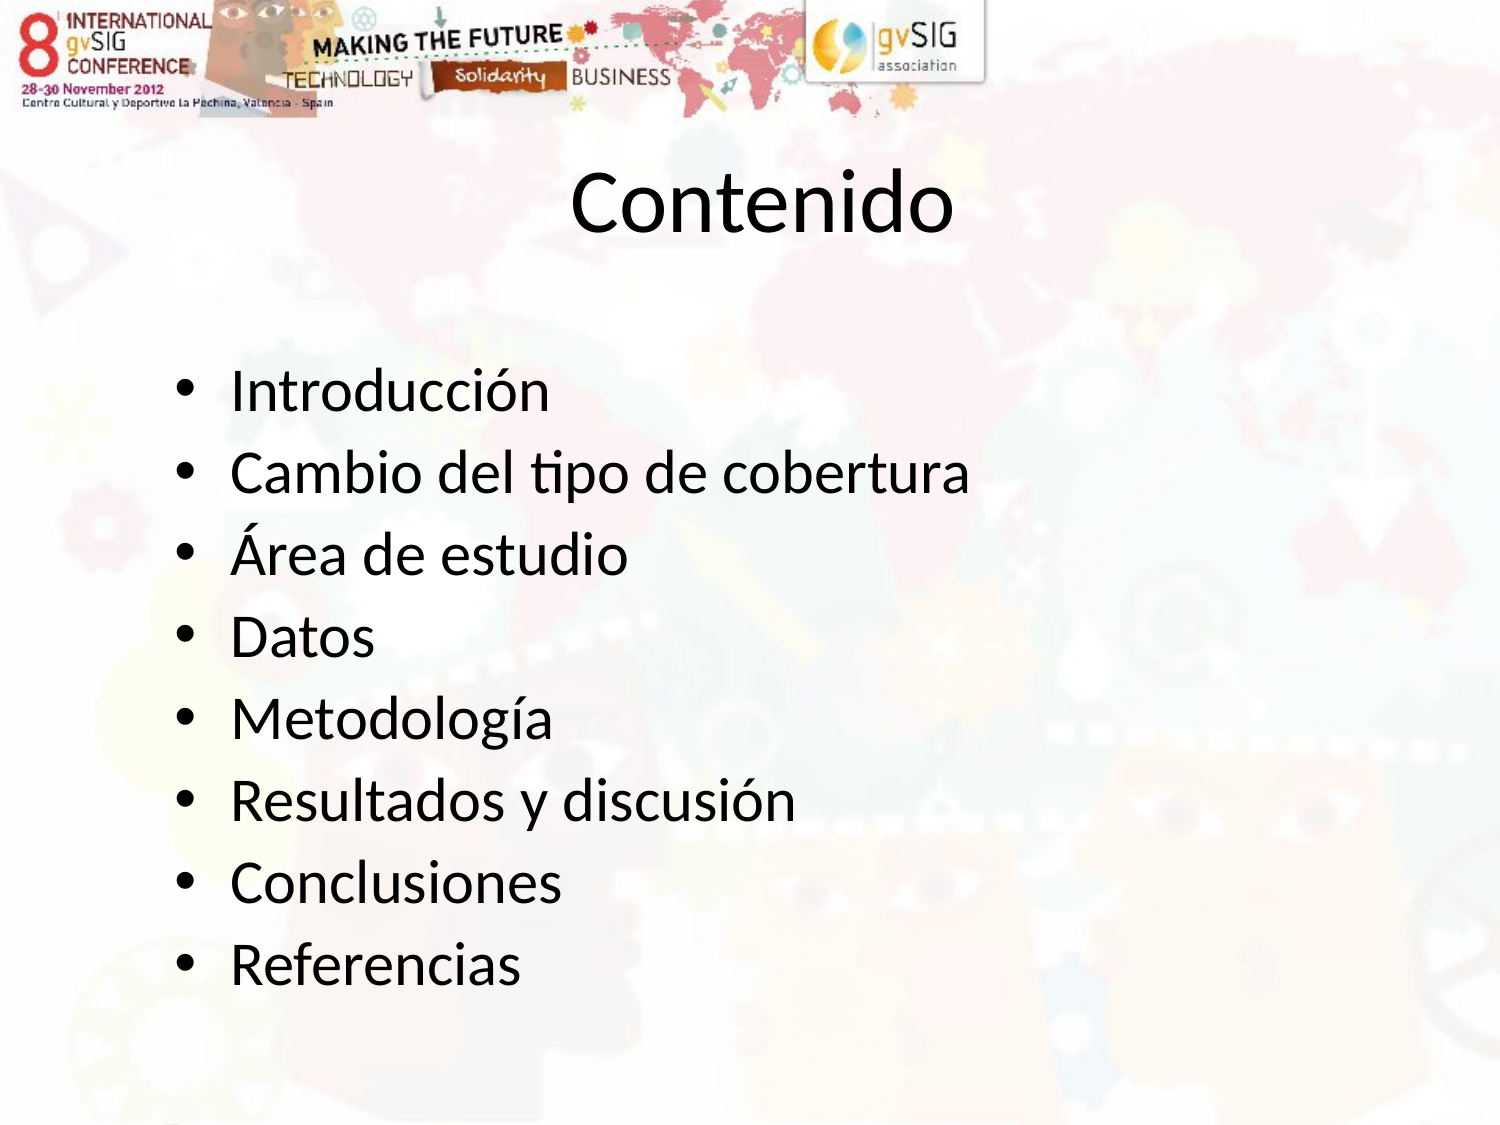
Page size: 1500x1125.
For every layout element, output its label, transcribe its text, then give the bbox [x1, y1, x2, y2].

picture [0, 0, 1500, 1125]
title Contenido [88, 101, 1439, 290]
list Introducción Cambio del tipo de cobertura Área de estudio Datos Metodología Resultados y discusión Conclusiones Referencias [159, 349, 1426, 1059]
